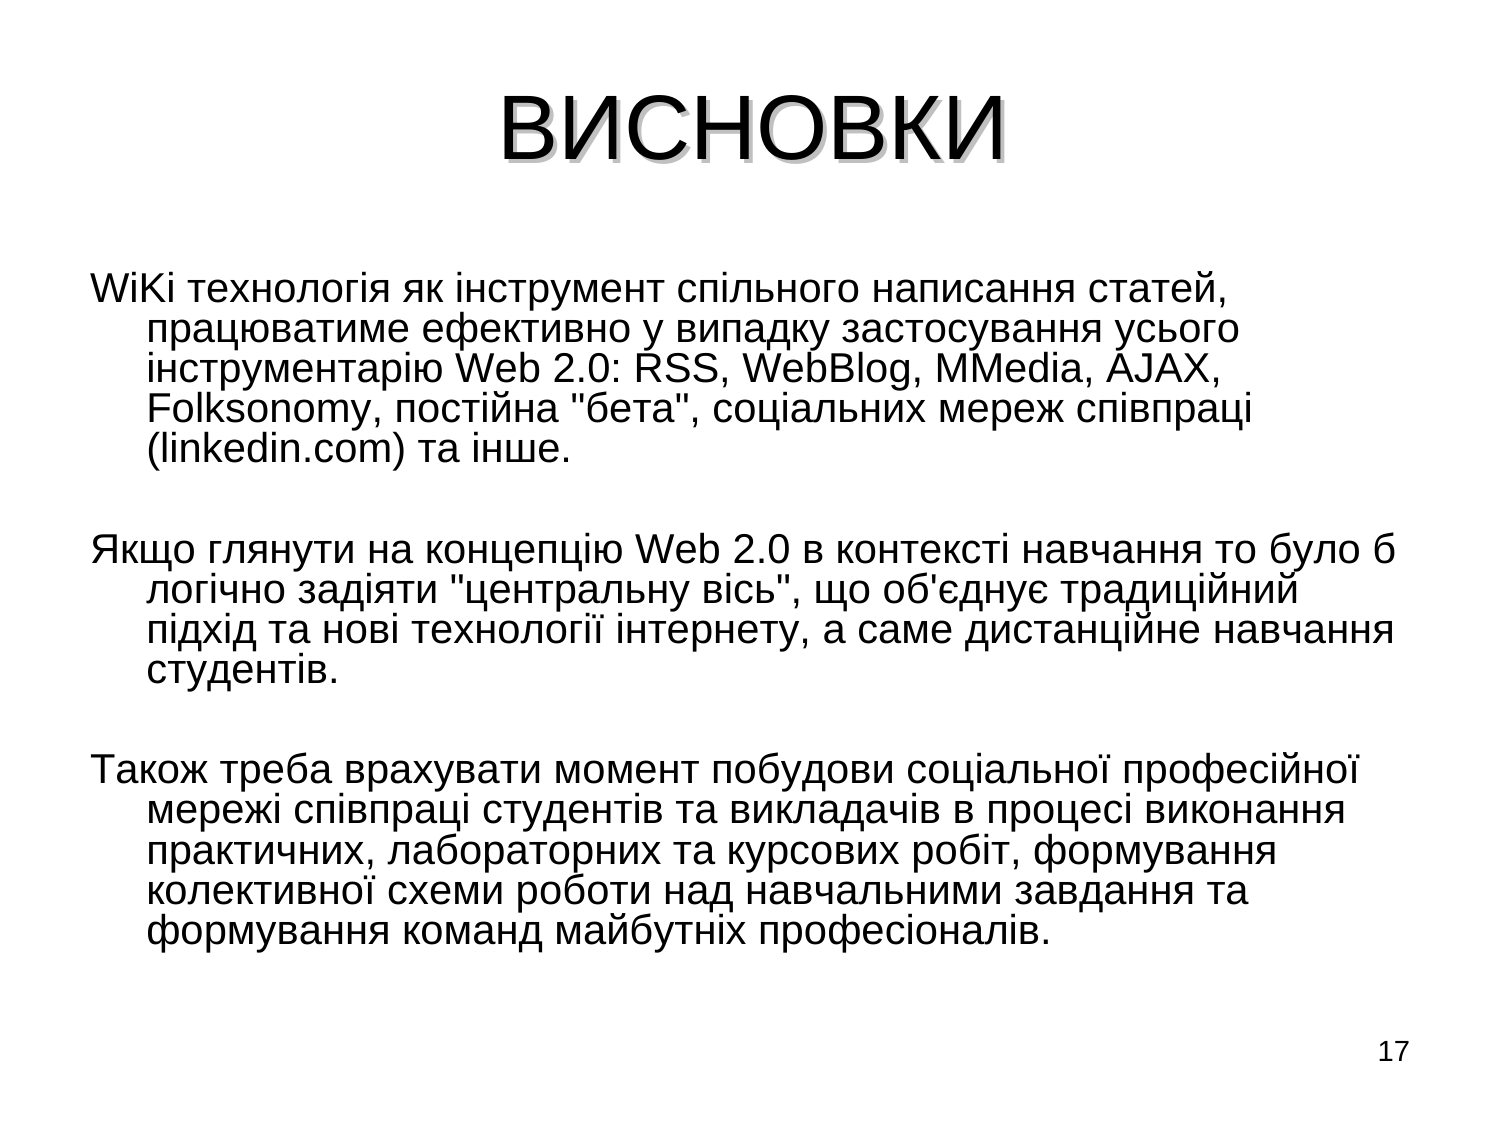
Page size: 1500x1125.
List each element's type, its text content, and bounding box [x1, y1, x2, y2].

list WiKi технологія як інструмент спільного написання статей, працюватиме ефективно у випадку застосування усього інструментарію Web 2.0: RSS, WebBlog, MMedia, AJAX, Folksonomy, постійна "бета", соціальних мереж співпраці (linkedin.com) та інше. Якщо глянути на концепцію Web 2.0 в контексті навчання то було б логічно задіяти "центральну вісь", що об'єднує традиційний підхід та нові технології інтернету, а саме дистанційне навчання студентів. Також треба врахувати момент побудови соціальної професійної мережі співпраці студентів та викладачів в процесі виконання практичних, лабораторних та курсових робіт, формування колективної схеми роботи над навчальними завдання та формування команд майбутніх професіоналів. [75, 262, 1426, 1083]
title ВИСНОВКИ [76, 54, 1430, 186]
